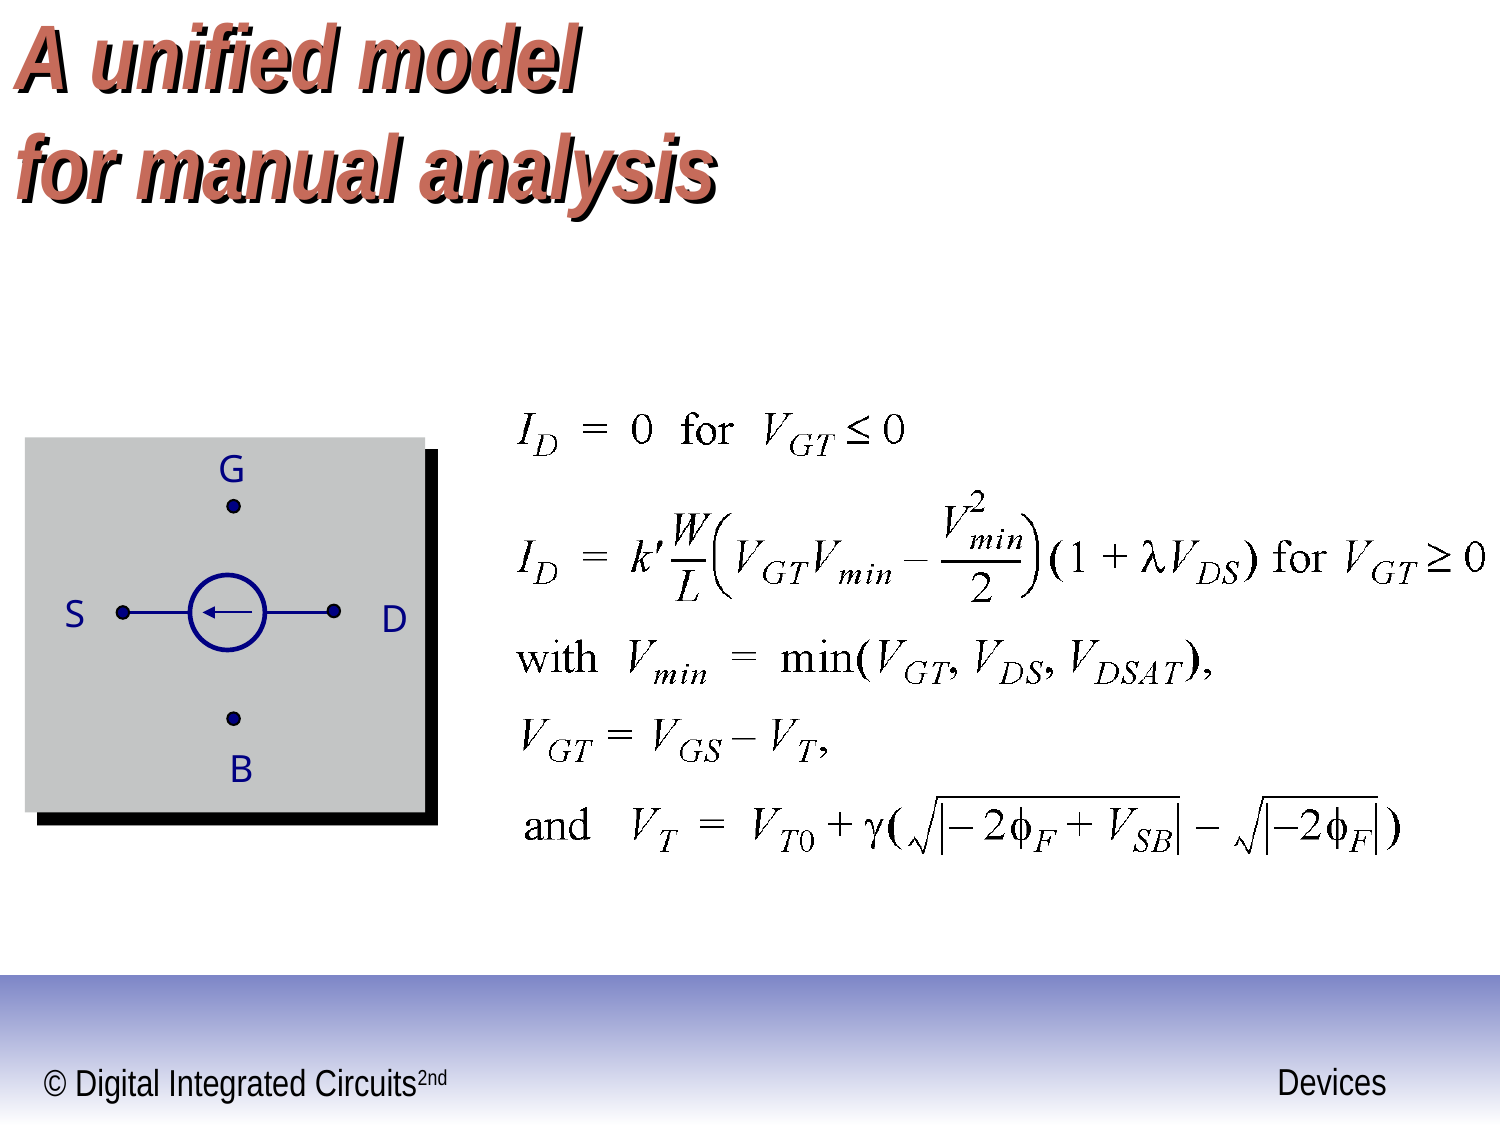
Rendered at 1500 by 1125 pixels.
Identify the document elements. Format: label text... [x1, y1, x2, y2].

text_box [24, 437, 426, 813]
text_box S [49, 582, 101, 644]
text_box D [366, 587, 424, 648]
picture [500, 387, 1500, 881]
text_box G [203, 437, 261, 498]
title A unified model for manual analysis [0, 0, 1426, 225]
text_box B [214, 737, 269, 798]
